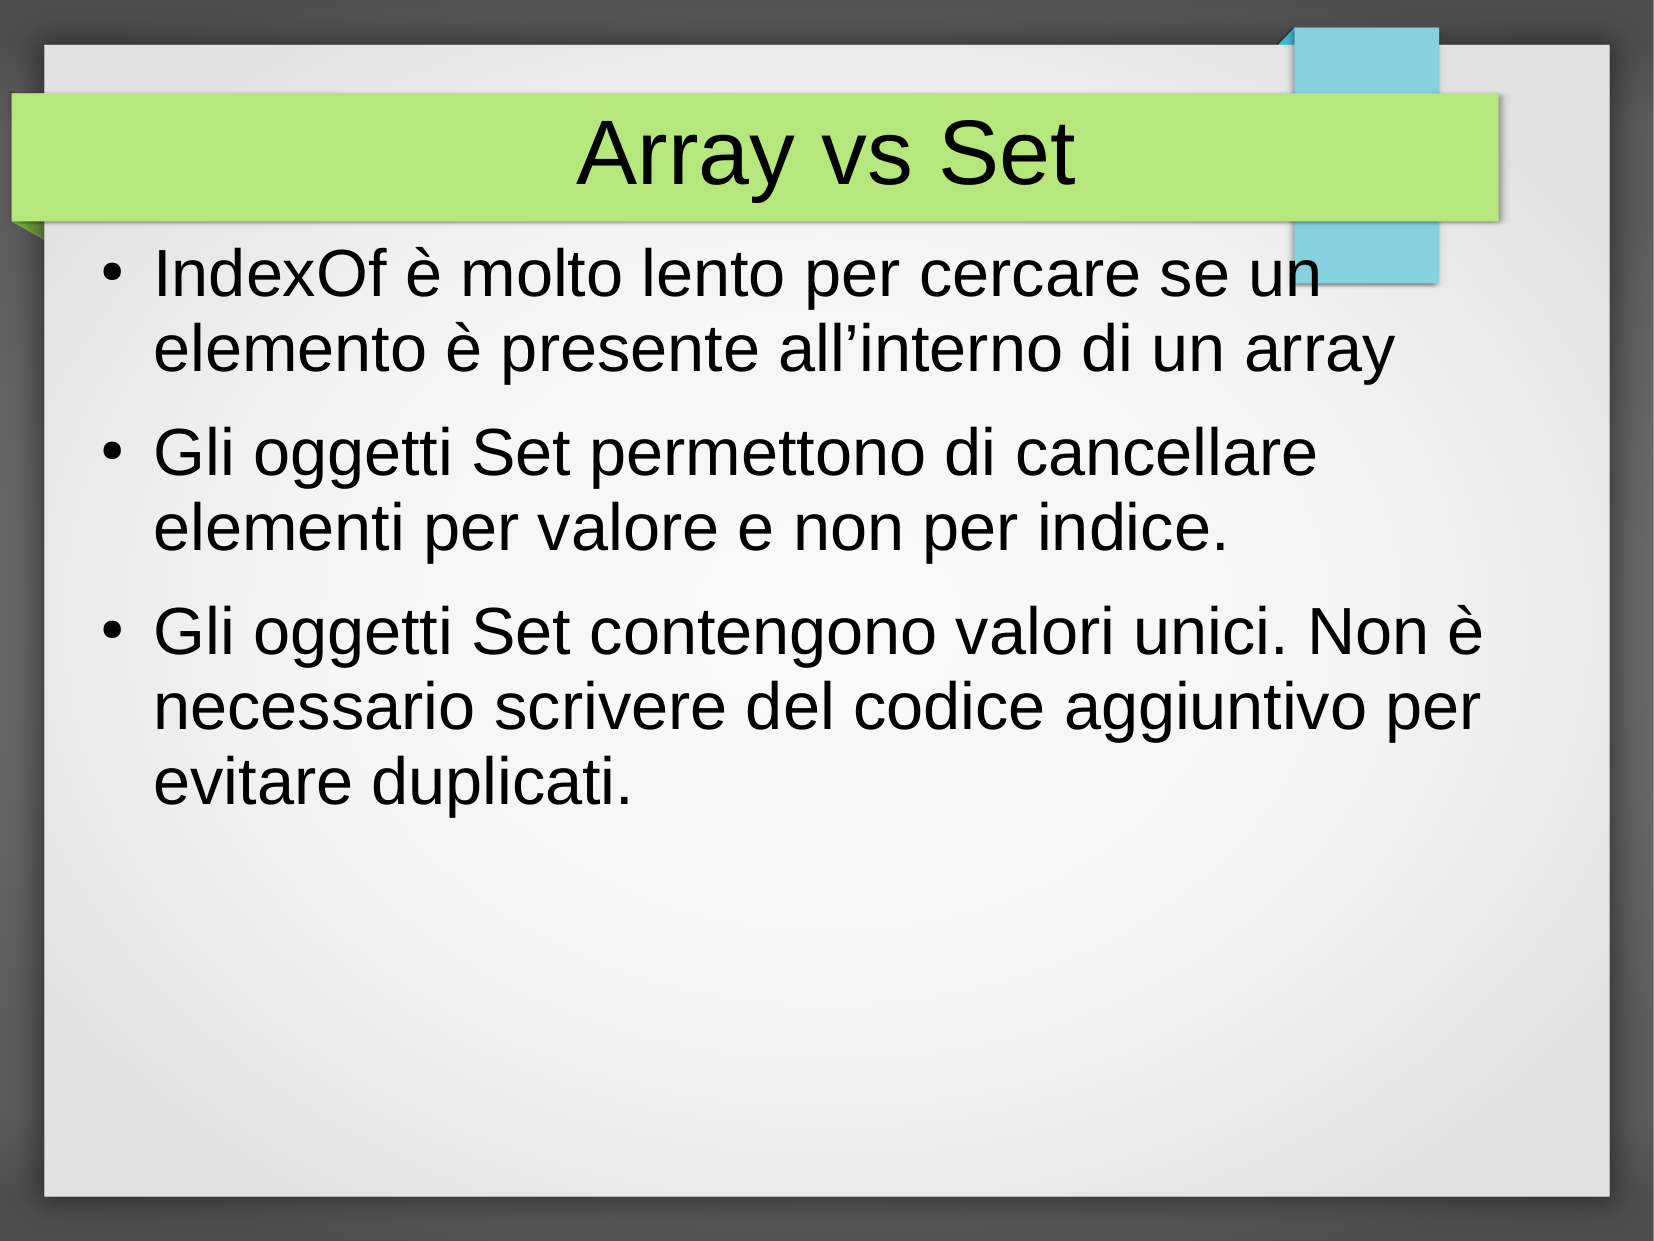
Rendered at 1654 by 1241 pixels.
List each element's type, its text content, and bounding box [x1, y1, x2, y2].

title Array vs Set [82, 49, 1571, 236]
list IndexOf è molto lento per cercare se un elemento è presente all’interno di un array Gli oggetti Set permettono di cancellare elementi per valore e non per indice. Gli oggetti Set contengono valori unici. Non è necessario scrivere del codice aggiuntivo per evitare duplicati. [82, 236, 1571, 1158]
picture [0, 0, 1654, 1241]
